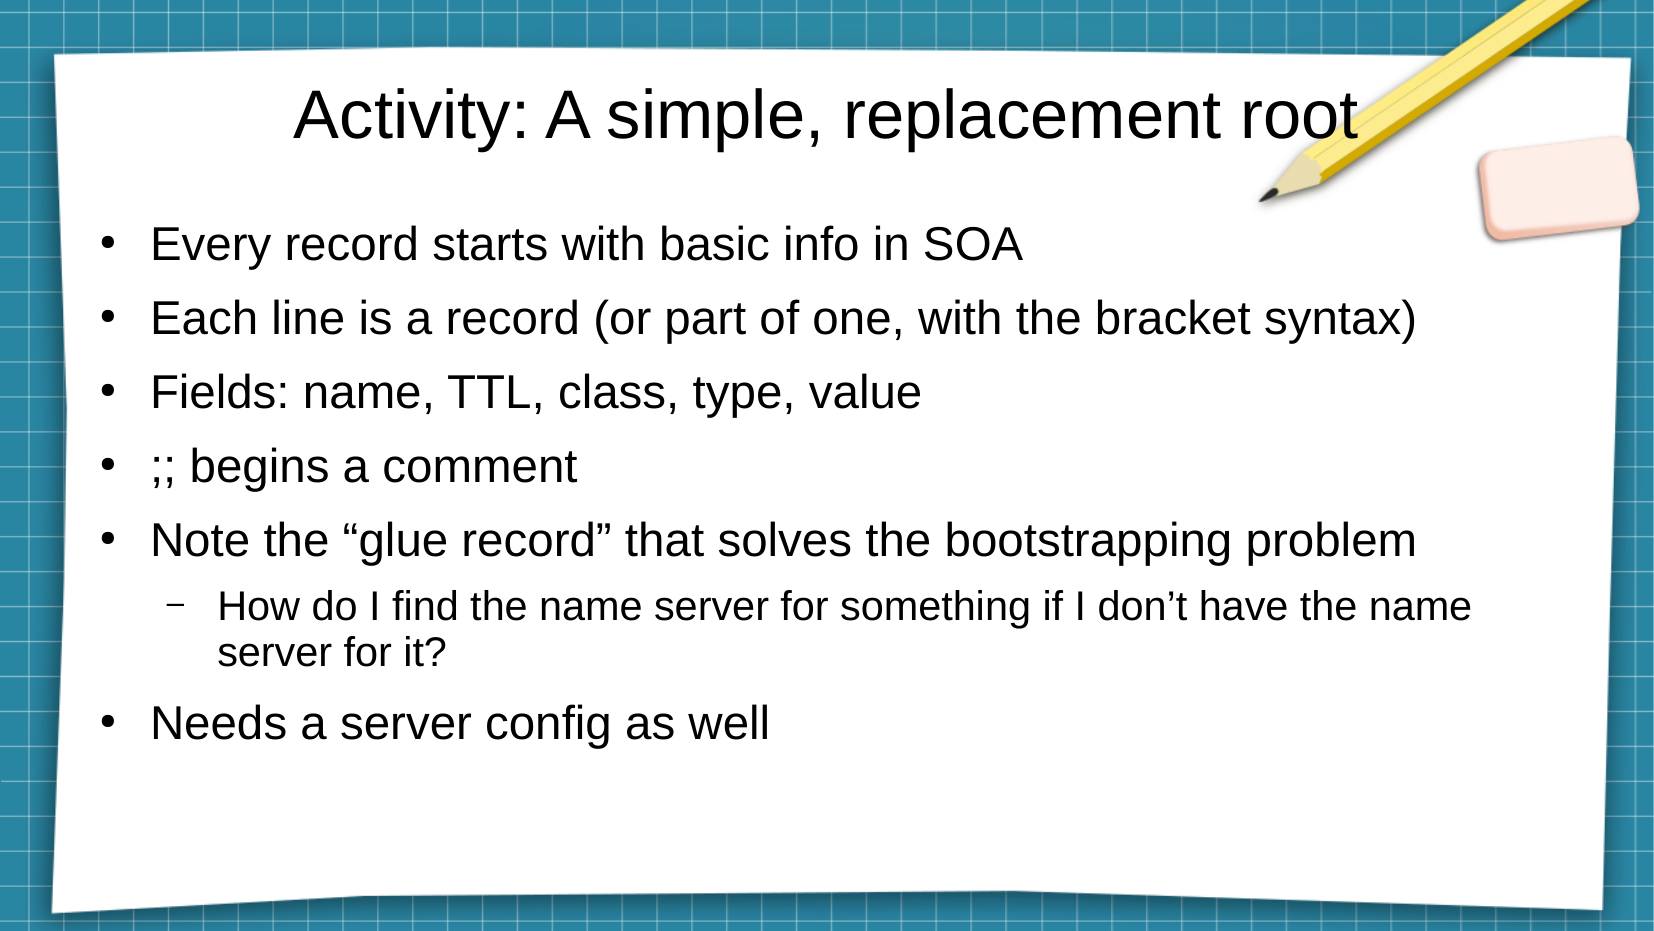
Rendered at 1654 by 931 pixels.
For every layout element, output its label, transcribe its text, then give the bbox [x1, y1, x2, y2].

title Activity: A simple, replacement root [82, 37, 1571, 193]
picture [0, 0, 1654, 931]
list [845, 217, 1572, 758]
list Every record starts with basic info in SOA Each line is a record (or part of one, with the bracket syntax) Fields: name, TTL, class, type, value ;; begins a comment Note the “glue record” that solves the bootstrapping problem How do I find the name server for something if I don’t have the name server for it? Needs a server config as well [82, 217, 845, 758]
